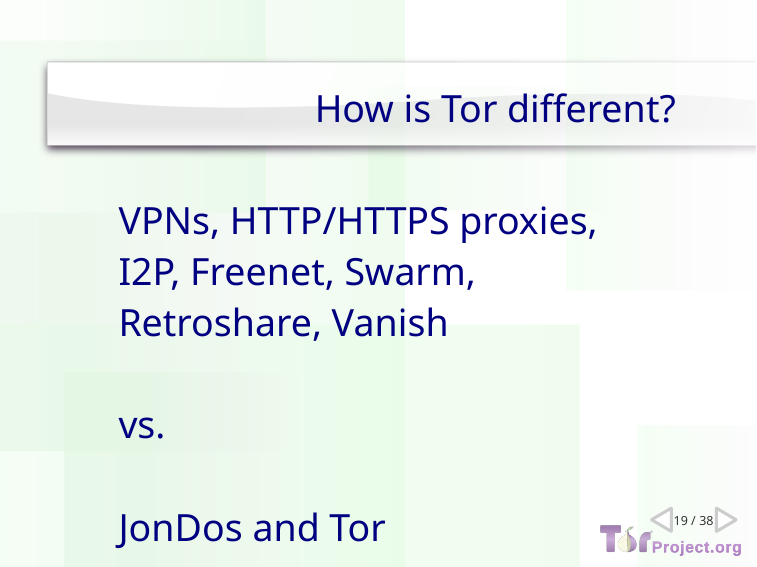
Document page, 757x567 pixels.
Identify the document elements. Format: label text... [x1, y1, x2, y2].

picture [0, 0, 757, 567]
text_box How is Tor different? [300, 75, 670, 135]
text_box VPNs, HTTP/HTTPS proxies, I2P, Freenet, Swarm, Retroshare, Vanish vs. JonDos and Tor [103, 187, 676, 518]
